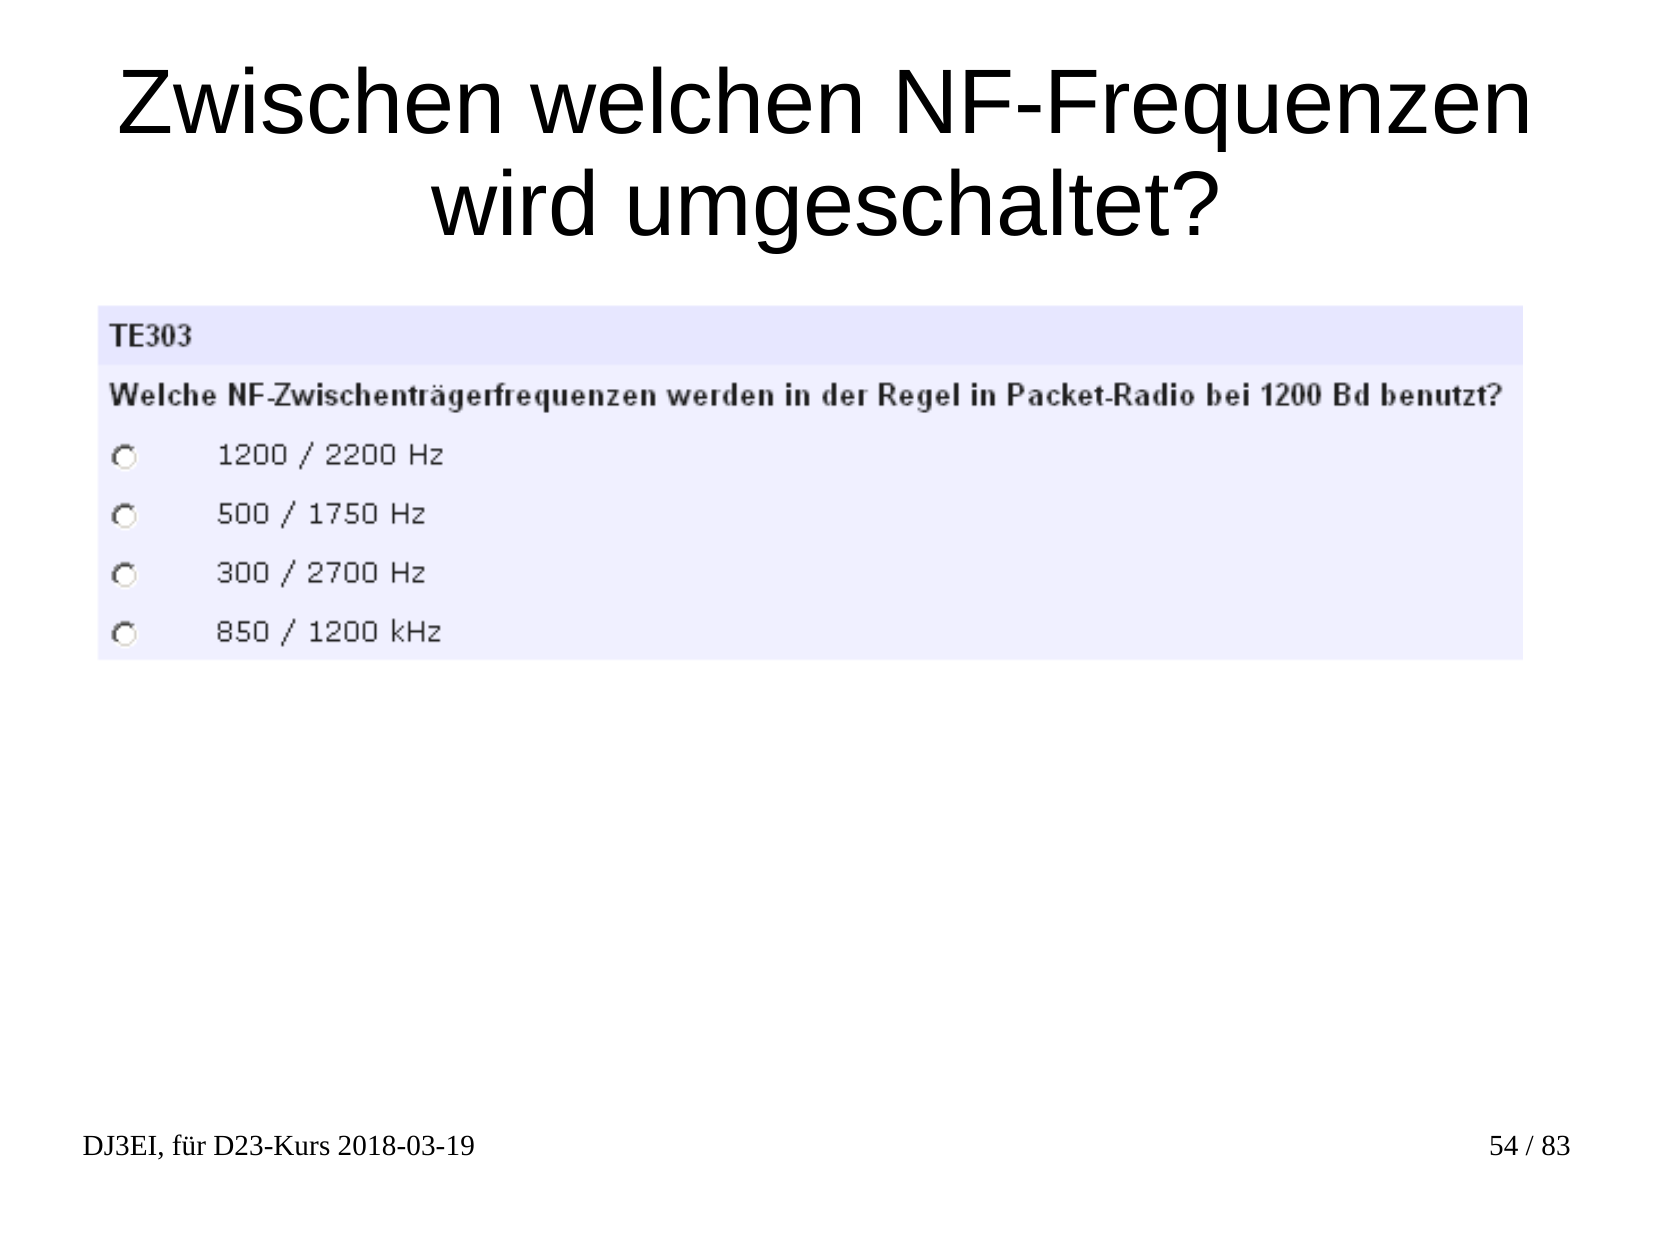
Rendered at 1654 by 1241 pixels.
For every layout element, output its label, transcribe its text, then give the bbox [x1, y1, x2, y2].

picture [76, 295, 1523, 674]
title Zwischen welchen NF-Frequenzen wird umgeschaltet? [82, 49, 1571, 257]
